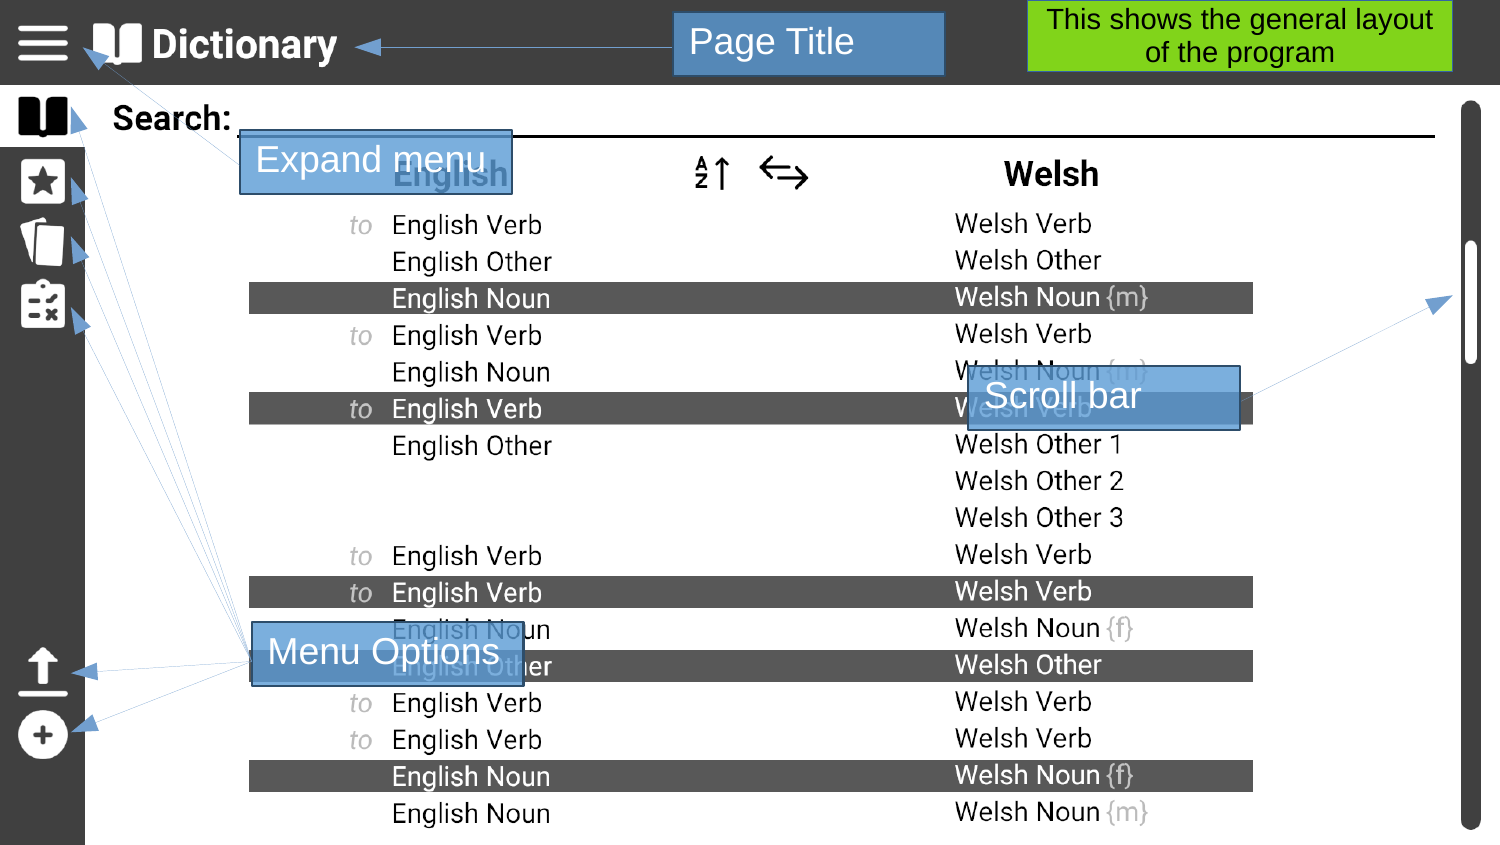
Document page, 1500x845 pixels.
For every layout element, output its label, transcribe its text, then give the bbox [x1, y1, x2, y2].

text_box Scroll bar [968, 366, 1241, 430]
text_box Page Title [672, 11, 945, 76]
text_box Menu Options [251, 622, 524, 687]
text_box This shows the general layout of the program [1027, 0, 1453, 72]
text_box Expand menu [239, 129, 512, 194]
picture [0, 0, 1500, 845]
